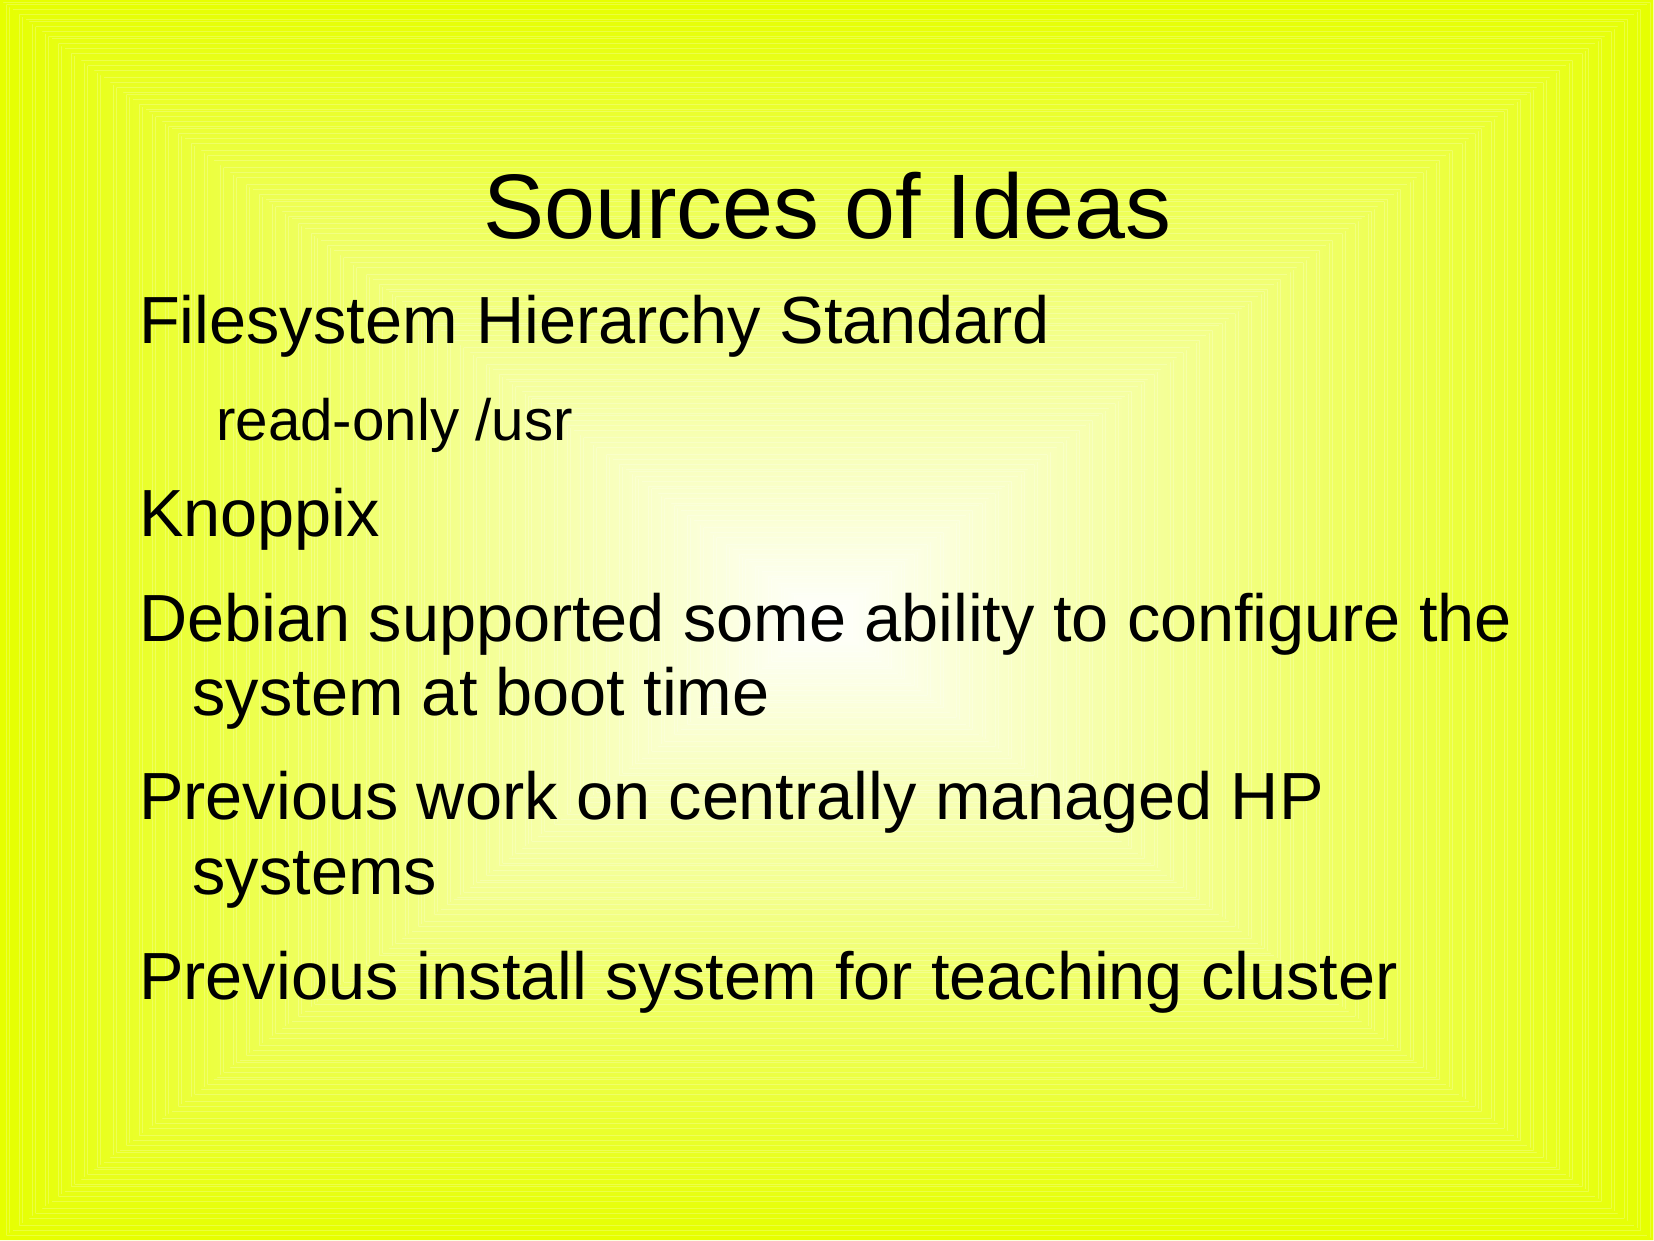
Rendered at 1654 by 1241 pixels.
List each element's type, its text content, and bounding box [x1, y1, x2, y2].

list Filesystem Hierarchy Standard read-only /usr Knoppix Debian supported some ability to configure the system at boot time Previous work on centrally managed HP systems Previous install system for teaching cluster [121, 283, 1534, 1207]
title Sources of Ideas [121, 102, 1534, 283]
